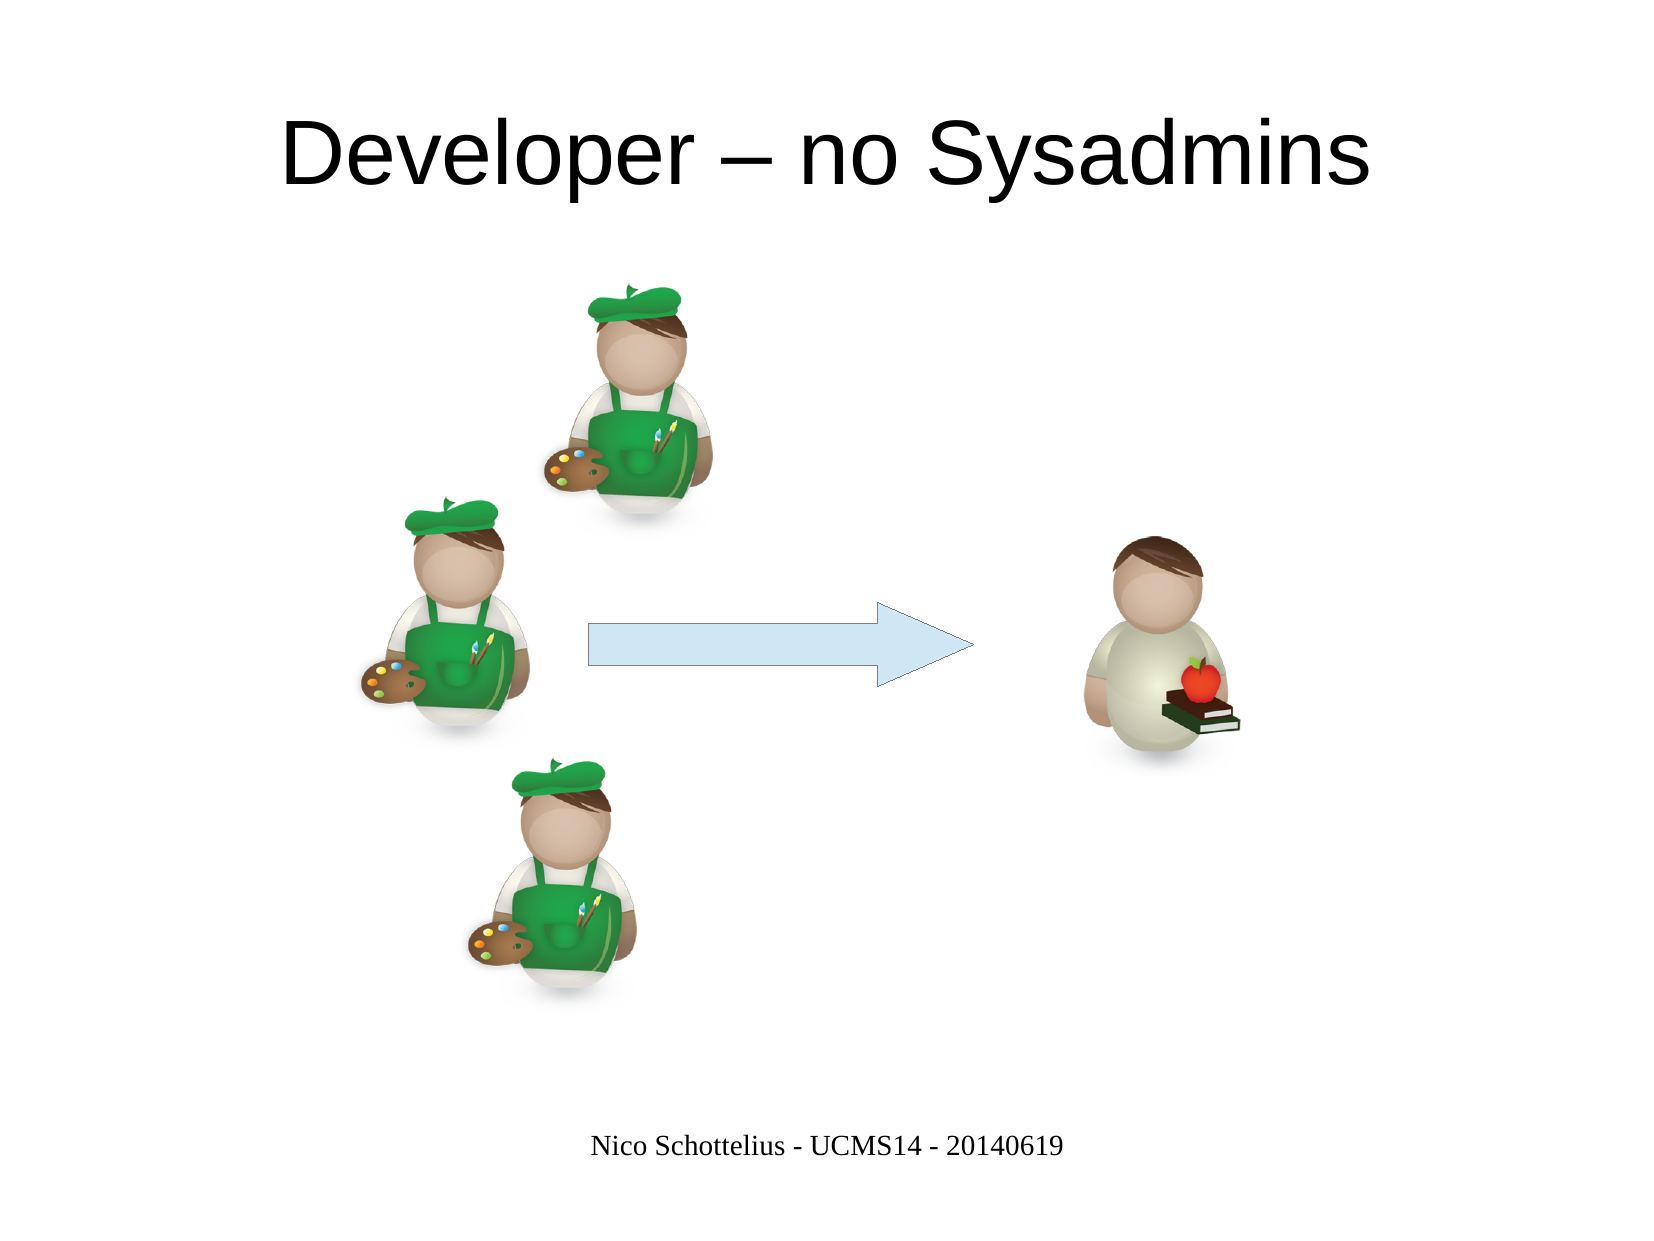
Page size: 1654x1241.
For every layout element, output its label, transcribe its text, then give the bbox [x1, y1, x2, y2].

picture [1068, 514, 1259, 777]
text_box [588, 602, 974, 687]
title Developer – no Sysadmins [82, 49, 1571, 257]
picture [346, 267, 743, 1016]
